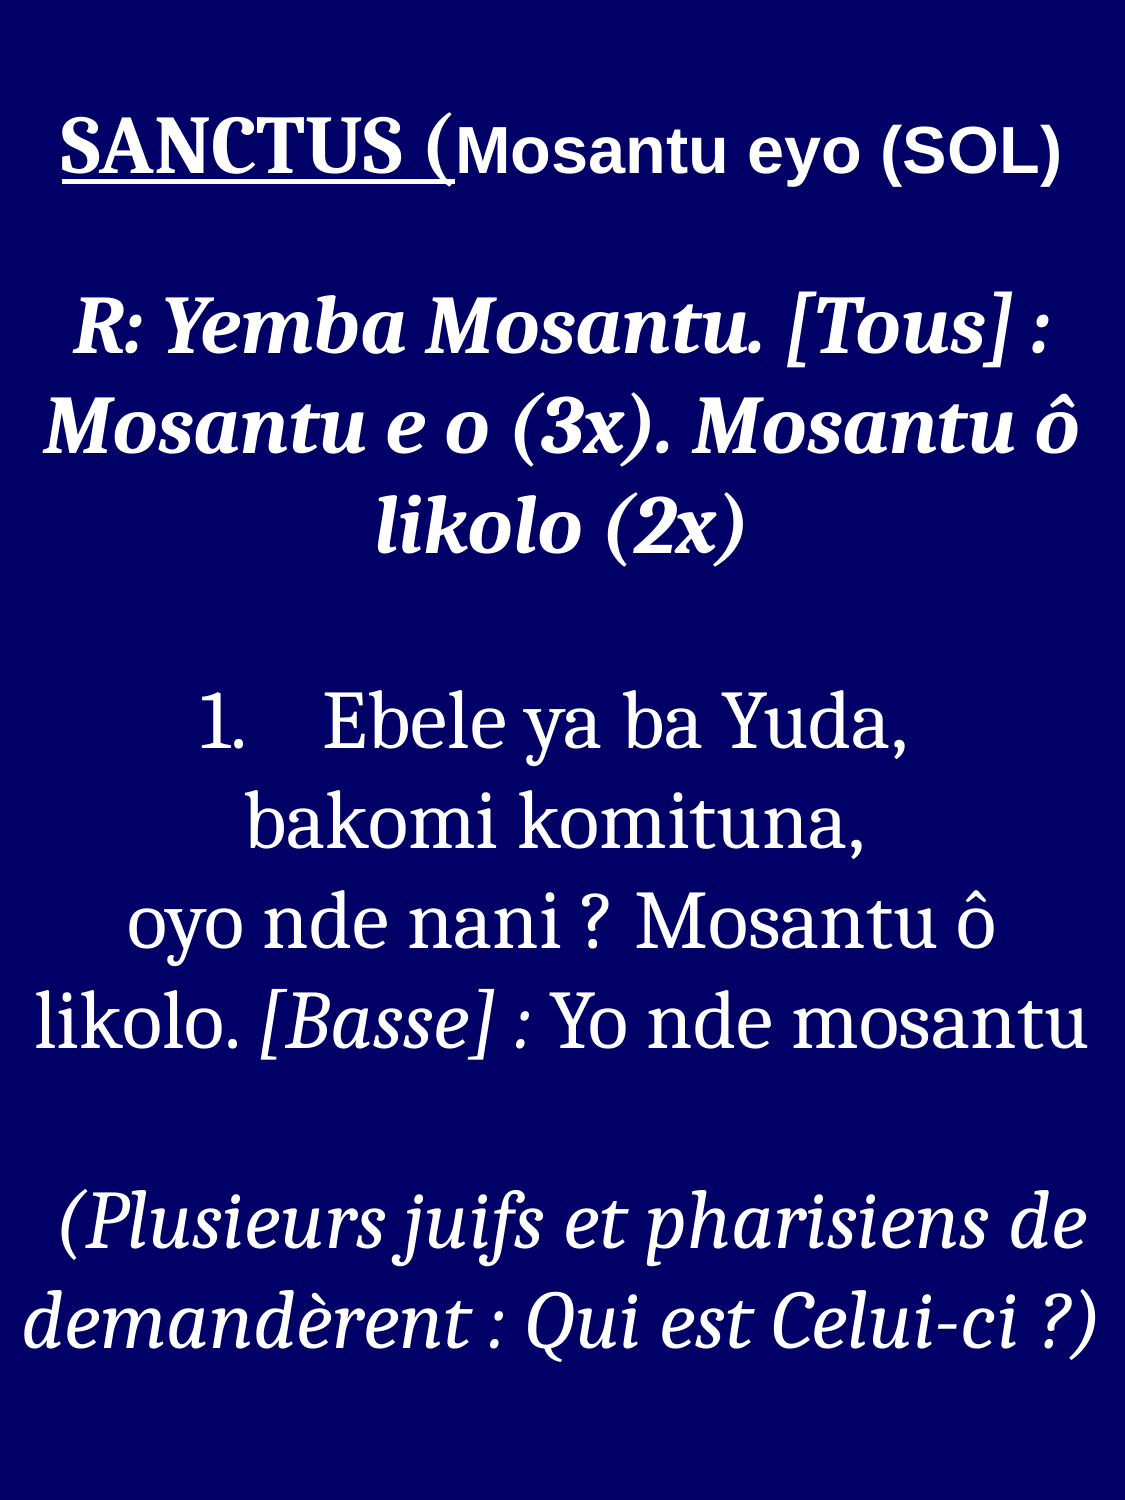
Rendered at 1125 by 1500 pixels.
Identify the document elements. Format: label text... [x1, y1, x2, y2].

text_box SANCTUS (Mosantu eyo (SOL) R: Yemba Mosantu. [Tous] : Mosantu e o (3x). Mosantu ô likolo (2x) Ebele ya ba Yuda, bakomi komituna, oyo nde nani ? Mosantu ô likolo. [Basse] : Yo nde mosantu (Plusieurs juifs et pharisiens de demandèrent : Qui est Celui-ci ?) [4, 0, 1121, 1500]
